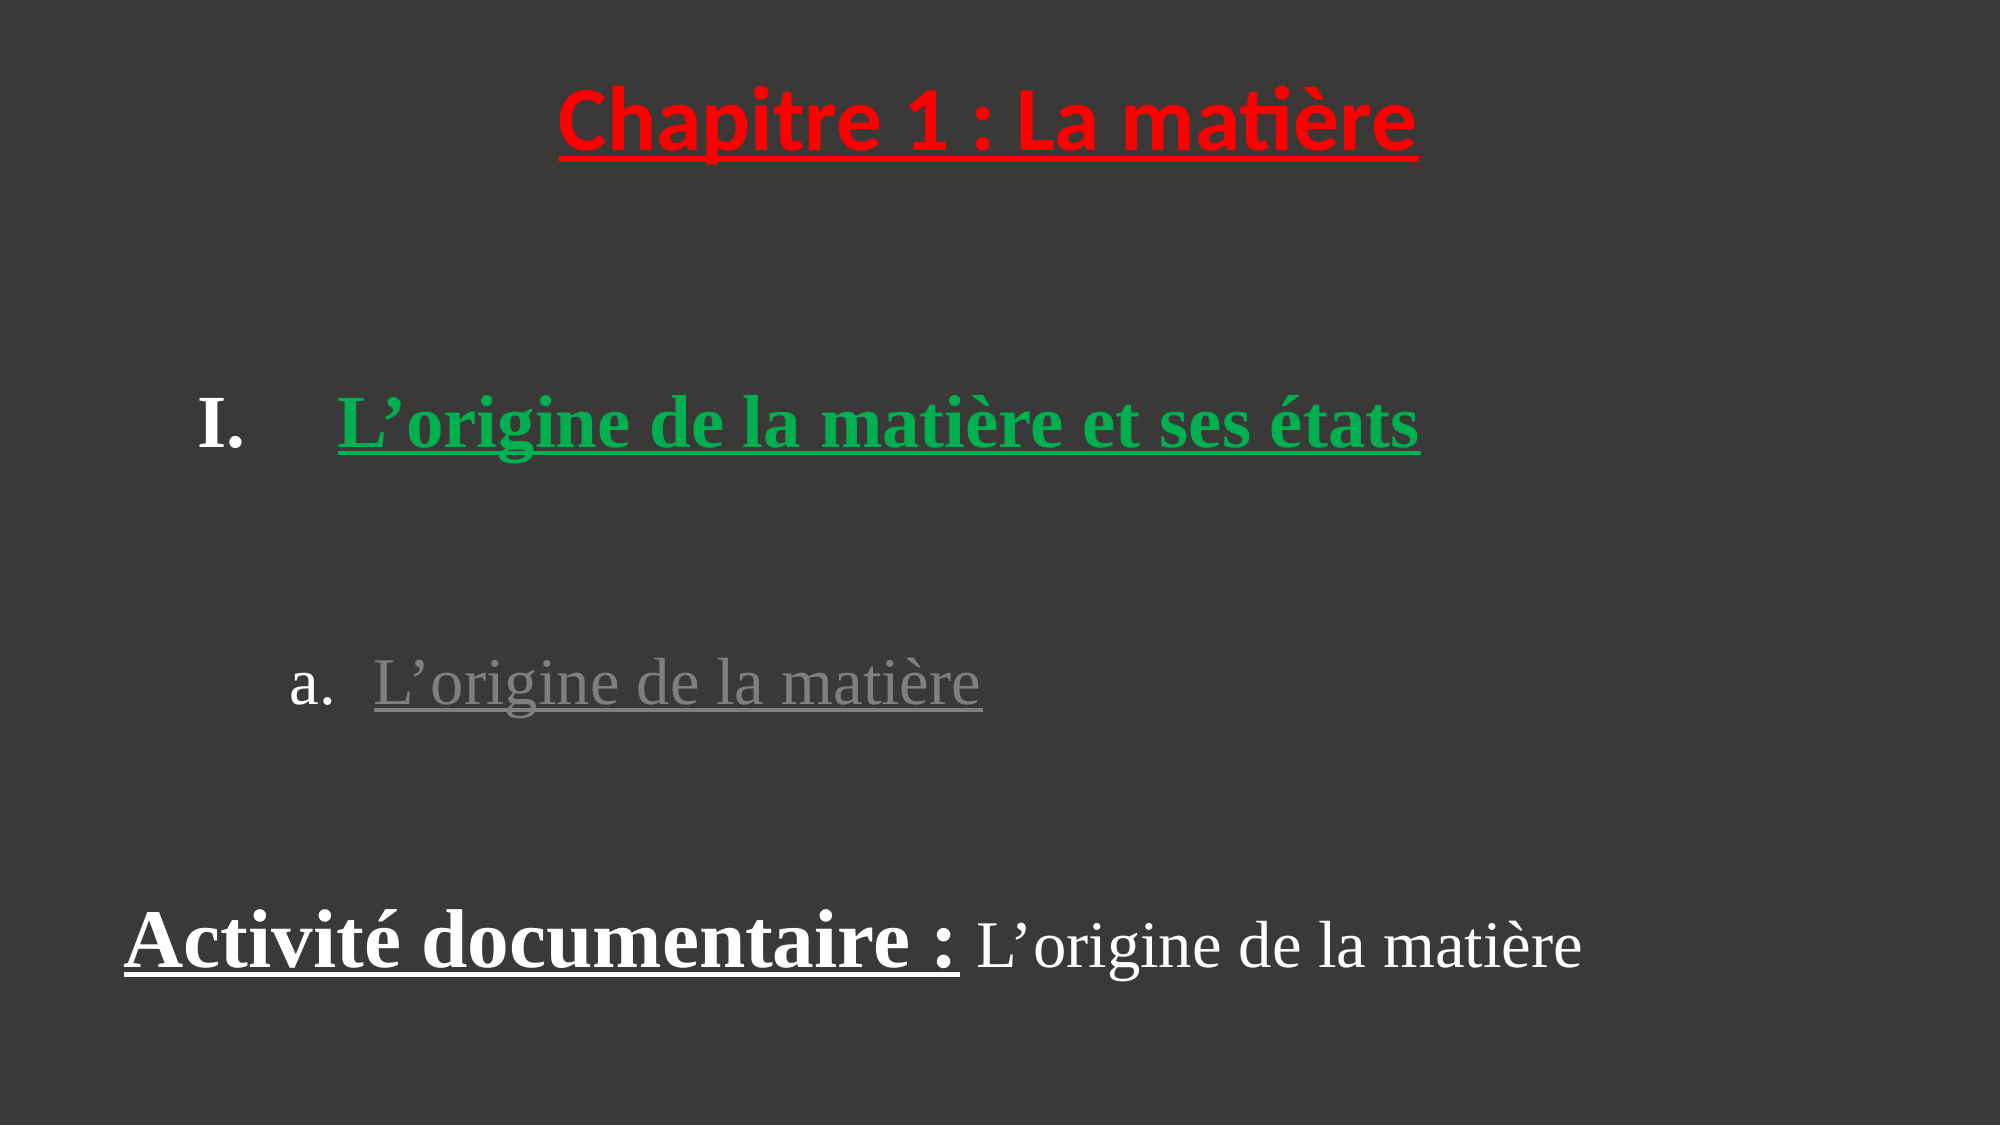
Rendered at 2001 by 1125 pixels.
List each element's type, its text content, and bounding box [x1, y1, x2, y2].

text_box Chapitre 1 : La matière [313, 64, 1664, 252]
text_box Activité documentaire : L’origine de la matière [108, 876, 1865, 994]
text_box L’origine de la matière et ses états [182, 364, 1745, 471]
text_box L’origine de la matière [274, 630, 1115, 726]
